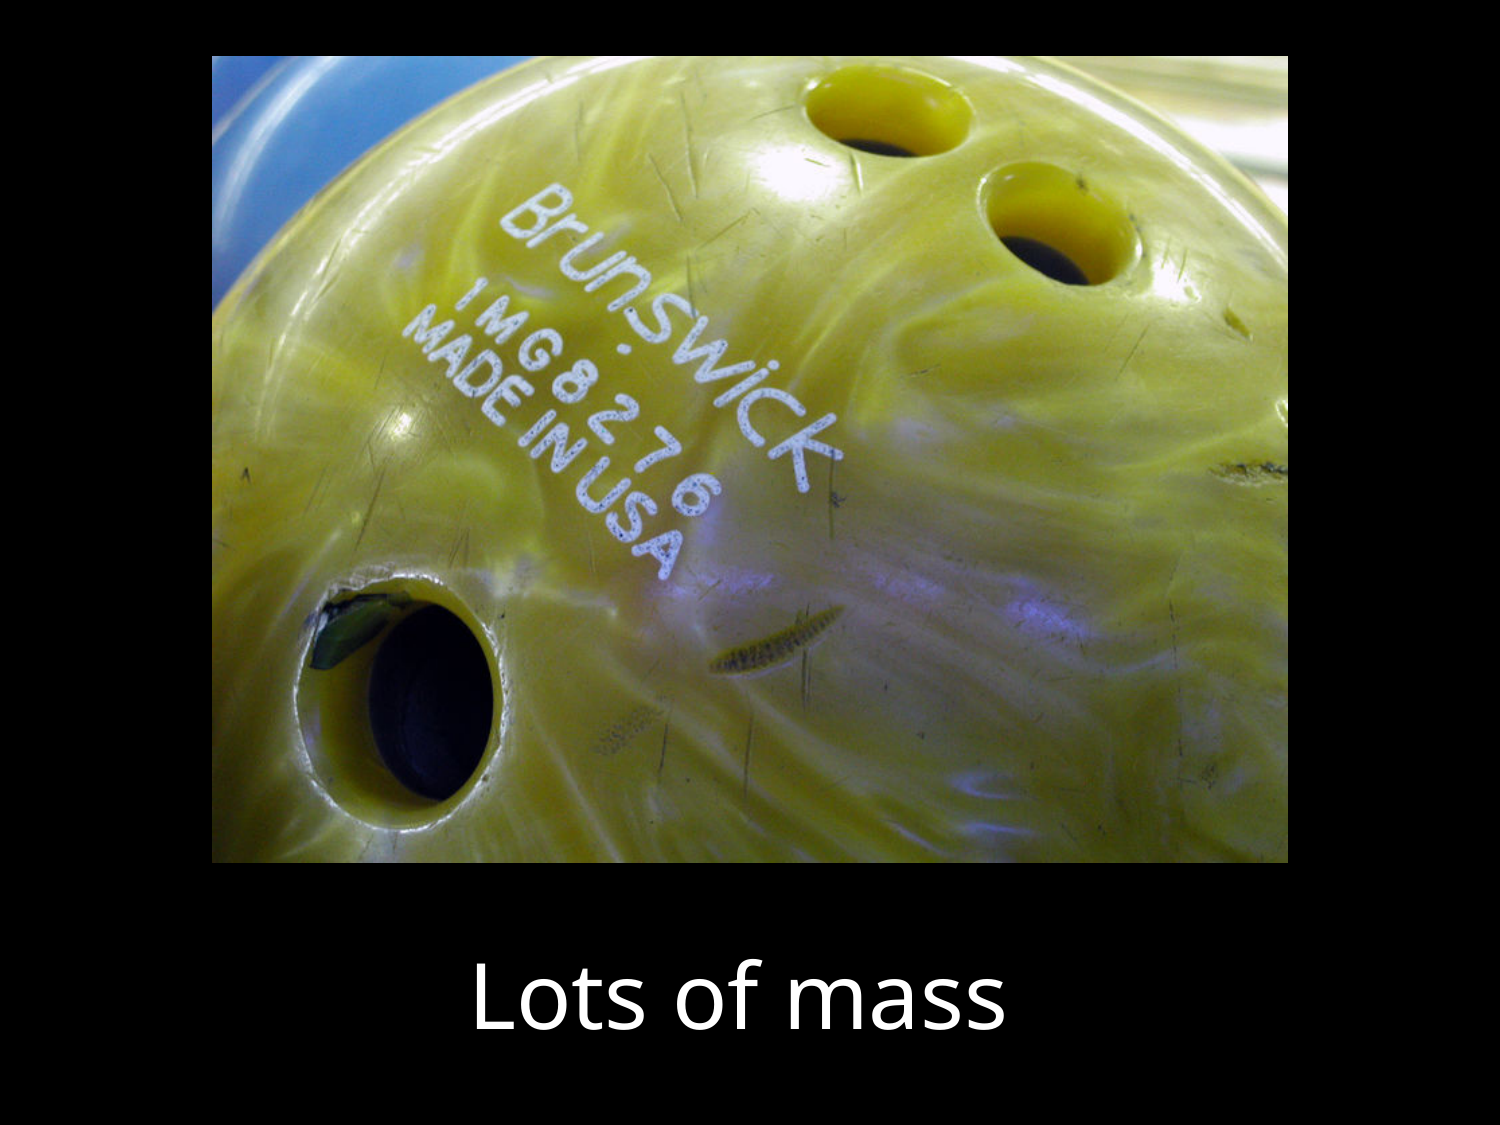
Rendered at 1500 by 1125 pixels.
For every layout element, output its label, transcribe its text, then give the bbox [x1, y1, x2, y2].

text_box Lots of mass [453, 930, 1024, 1057]
picture [212, 56, 1288, 863]
